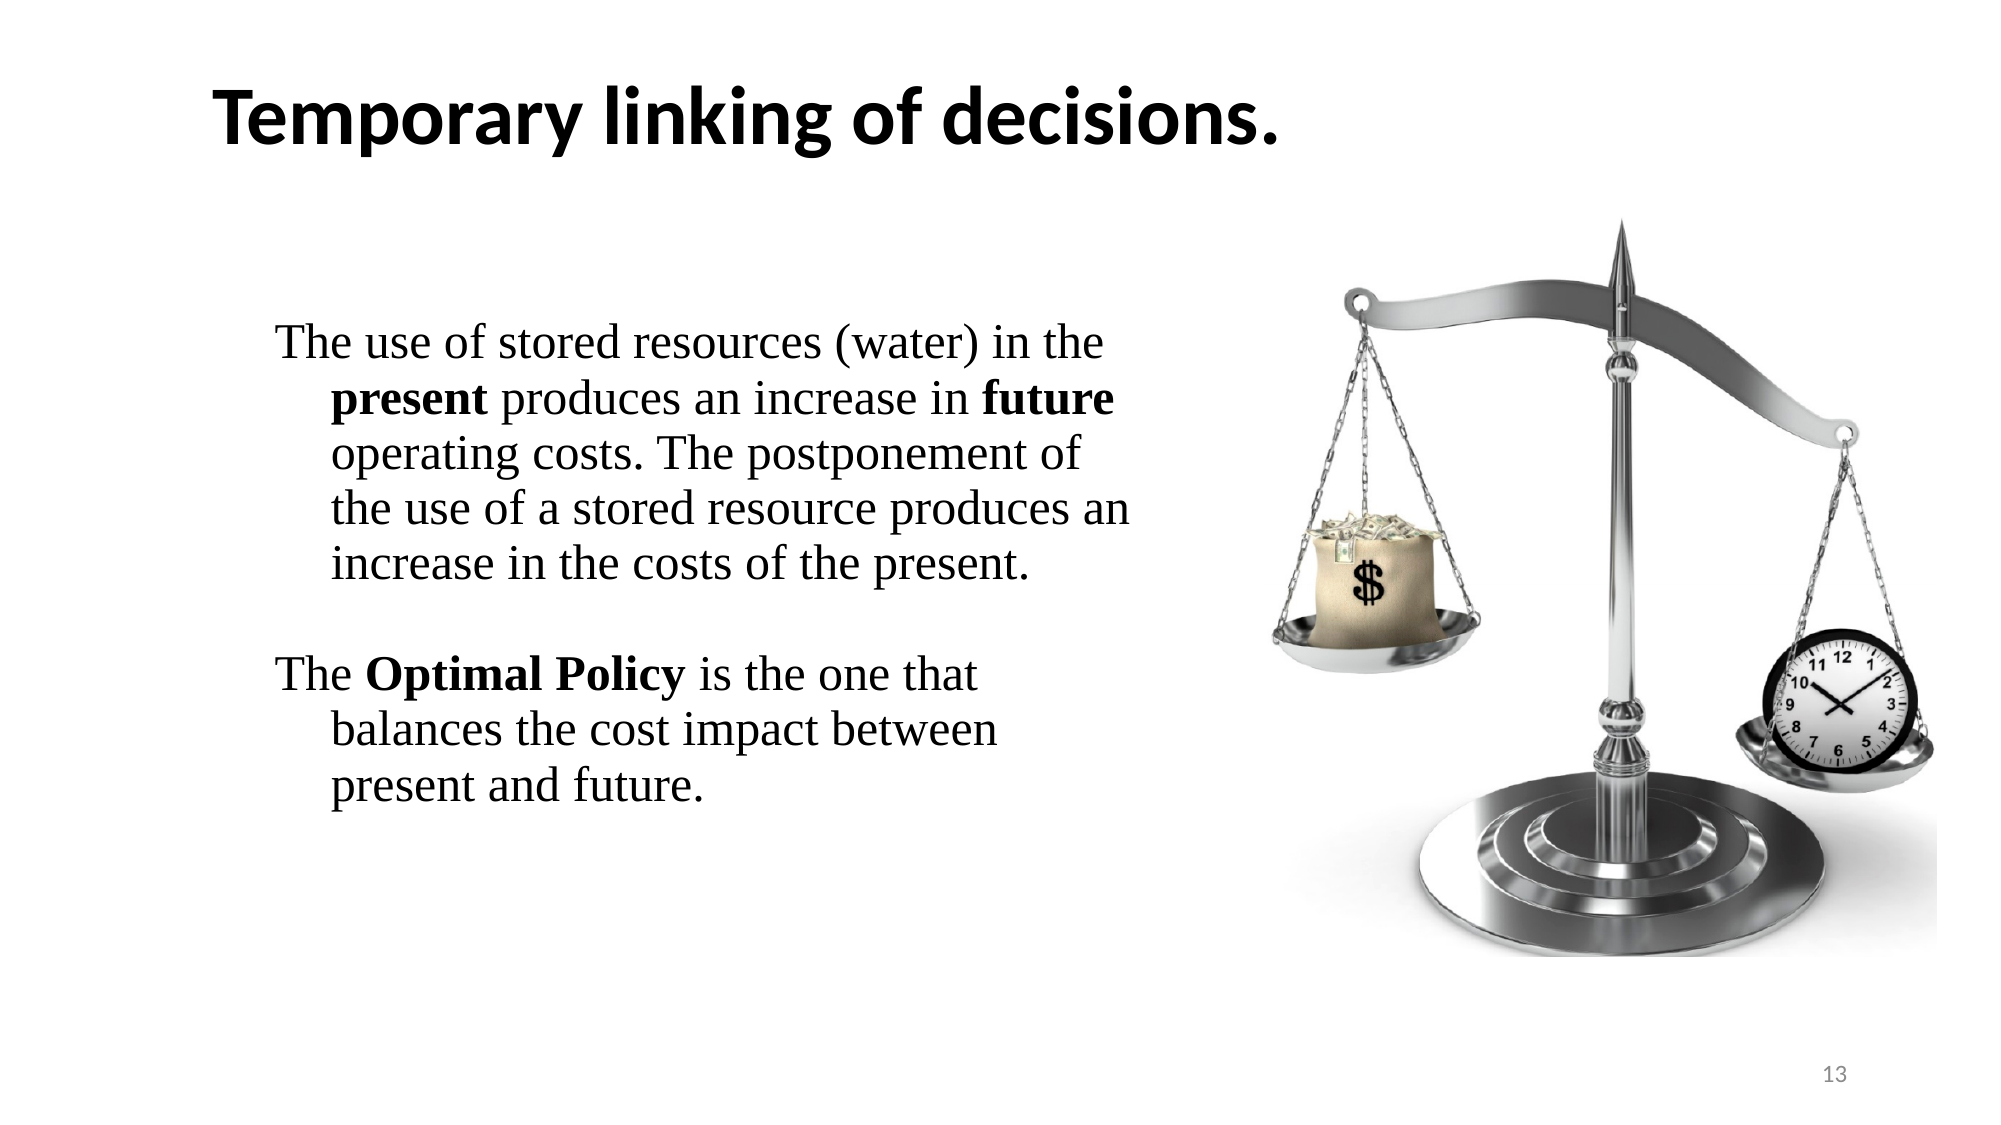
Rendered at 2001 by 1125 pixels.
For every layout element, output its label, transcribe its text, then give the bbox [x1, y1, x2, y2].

title Temporary linking of decisions. [212, 20, 1926, 228]
picture [1264, 216, 1937, 957]
text_box The use of stored resources (water) in the present produces an increase in future operating costs. The postponement of the use of a stored resource produces an increase in the costs of the present. The Optimal Policy is the one that balances the cost impact between present and future. [259, 307, 1152, 927]
